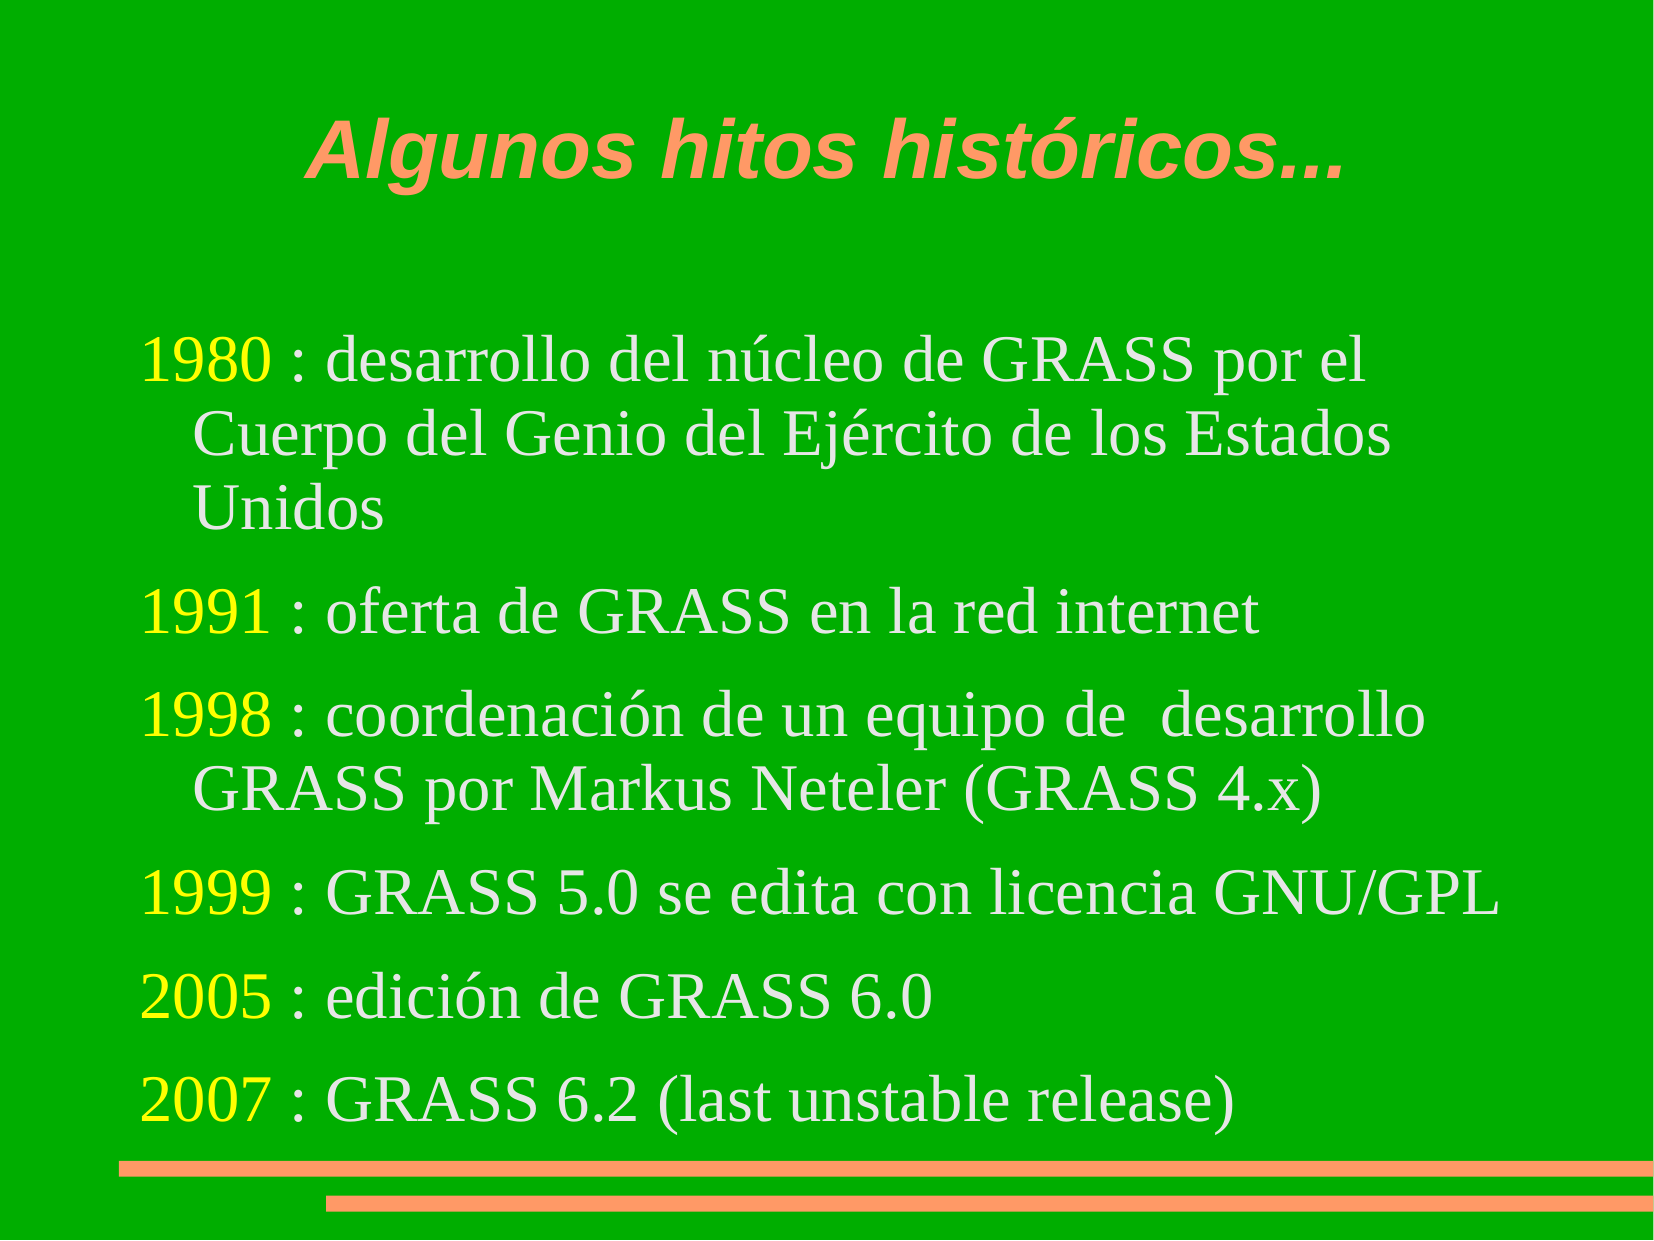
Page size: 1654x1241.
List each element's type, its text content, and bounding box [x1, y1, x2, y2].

list 1980 : desarrollo del núcleo de GRASS por el Cuerpo del Genio del Ejército de los Estados Unidos 1991 : oferta de GRASS en la red internet 1998 : coordenación de un equipo de desarrollo GRASS por Markus Neteler (GRASS 4.x) 1999 : GRASS 5.0 se edita con licencia GNU/GPL 2005 : edición de GRASS 6.0 2007 : GRASS 6.2 (last unstable release) [121, 322, 1561, 1137]
title Algunos hitos históricos... [121, 46, 1534, 254]
